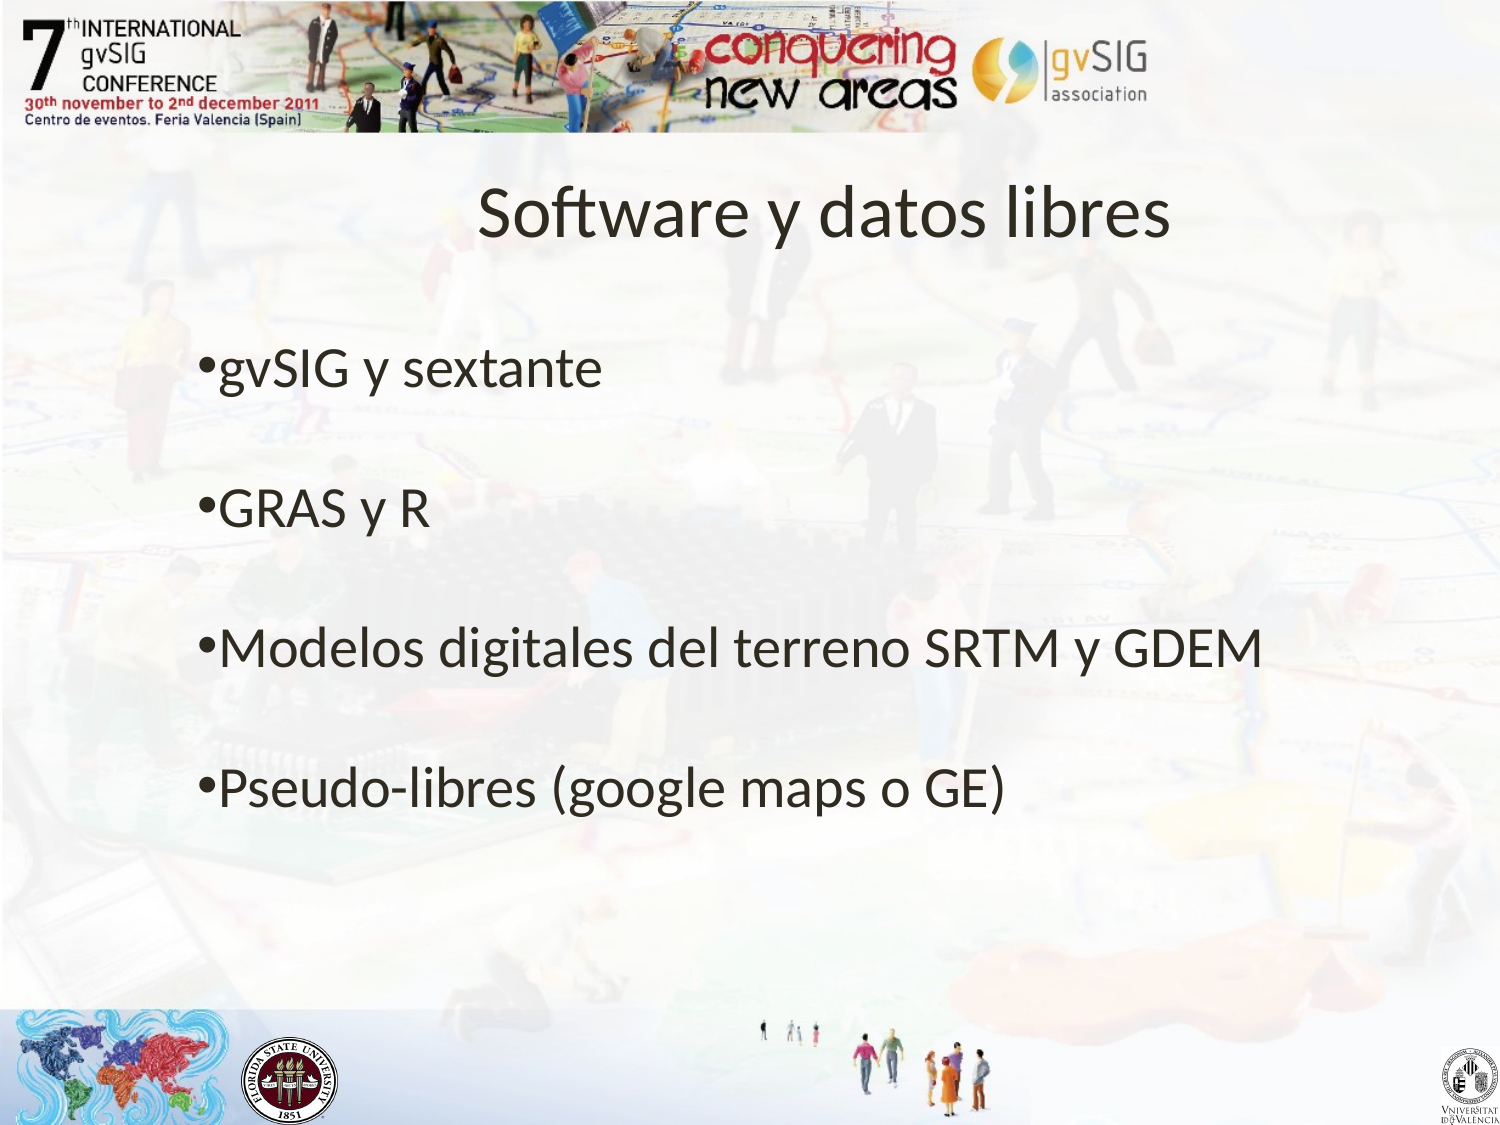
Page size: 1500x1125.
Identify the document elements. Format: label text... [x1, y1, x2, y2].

picture [0, 0, 1500, 1125]
title Software y datos libres [150, 154, 1500, 351]
text_box gvSIG y sextante GRAS y R Modelos digitales del terreno SRTM y GDEM Pseudo-libres (google maps o GE) [183, 321, 1447, 1107]
